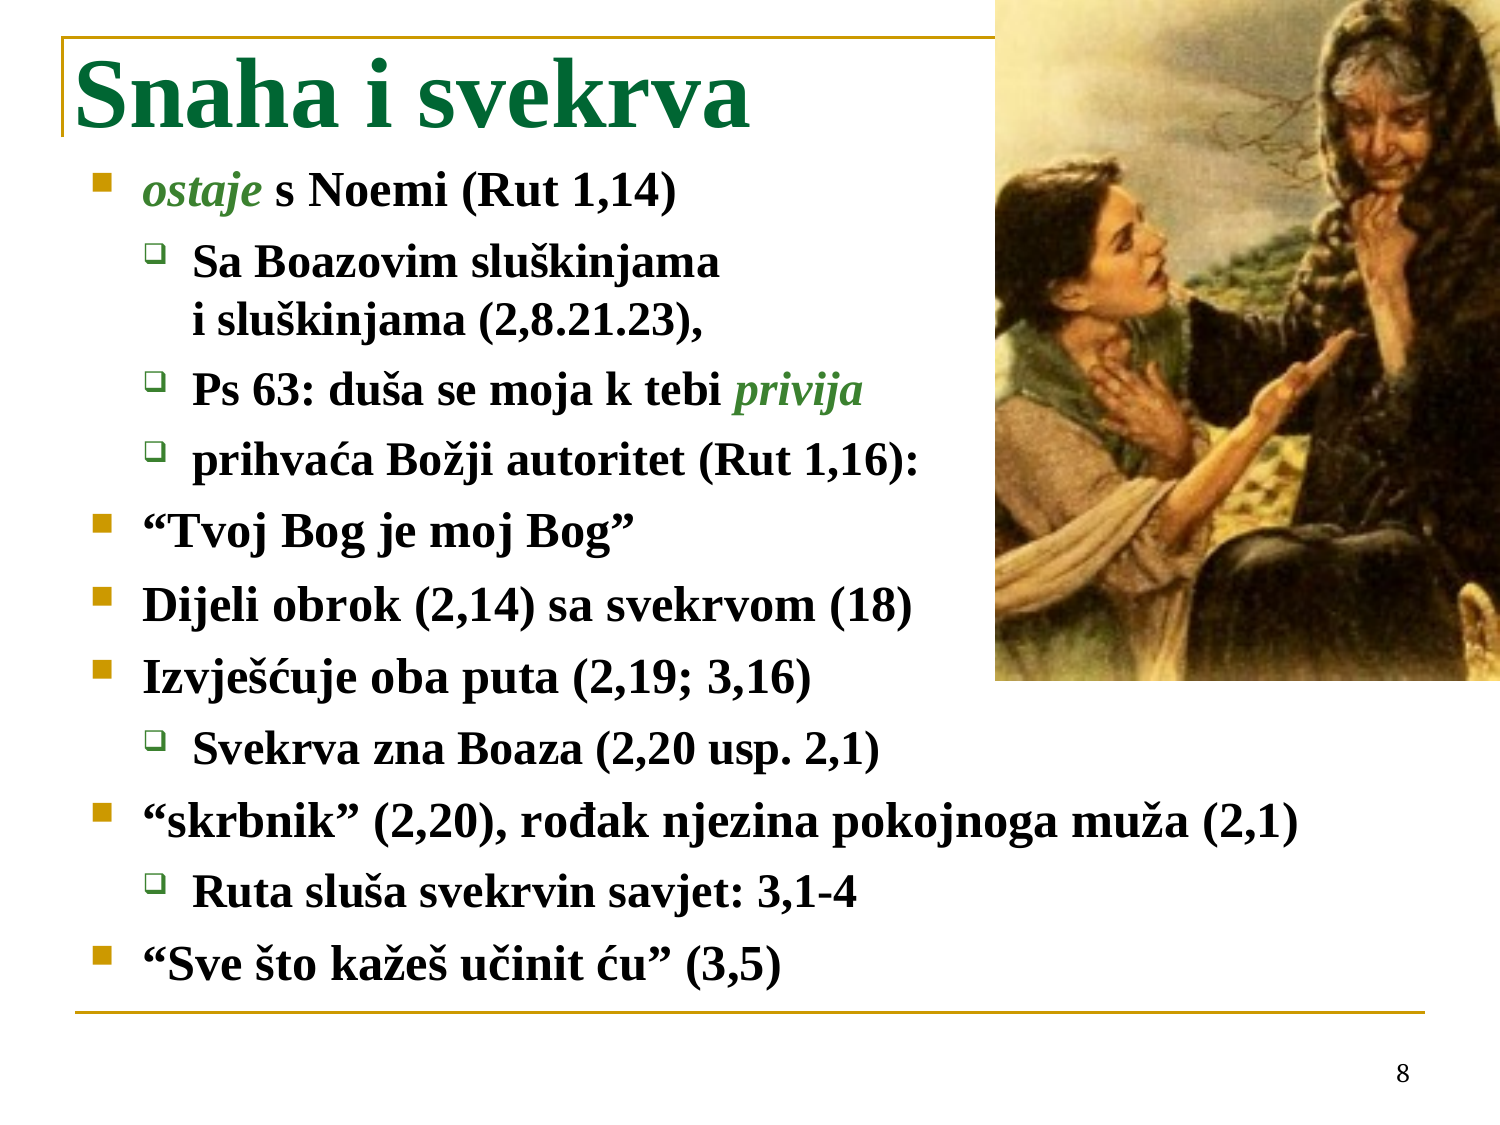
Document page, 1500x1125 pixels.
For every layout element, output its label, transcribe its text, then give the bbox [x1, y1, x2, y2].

list ostaje s Noemi (Rut 1,14) Sa Boazovim sluškinjama i sluškinjama (2,8.21.23), Ps 63: duša se moja k tebi privija prihvaća Božji autoritet (Rut 1,16): “Tvoj Bog je moj Bog” Dijeli obrok (2,14) sa svekrvom (18) Izvješćuje oba puta (2,19; 3,16) Svekrva zna Boaza (2,20 usp. 2,1) “skrbnik” (2,20), rođak njezina pokojnoga muža (2,1) Ruta sluša svekrvin savjet: 3,1-4 “Sve što kažeš učinit ću” (3,5) [74, 148, 1424, 1006]
title Snaha i svekrva [59, 19, 995, 207]
picture [995, 0, 1500, 681]
